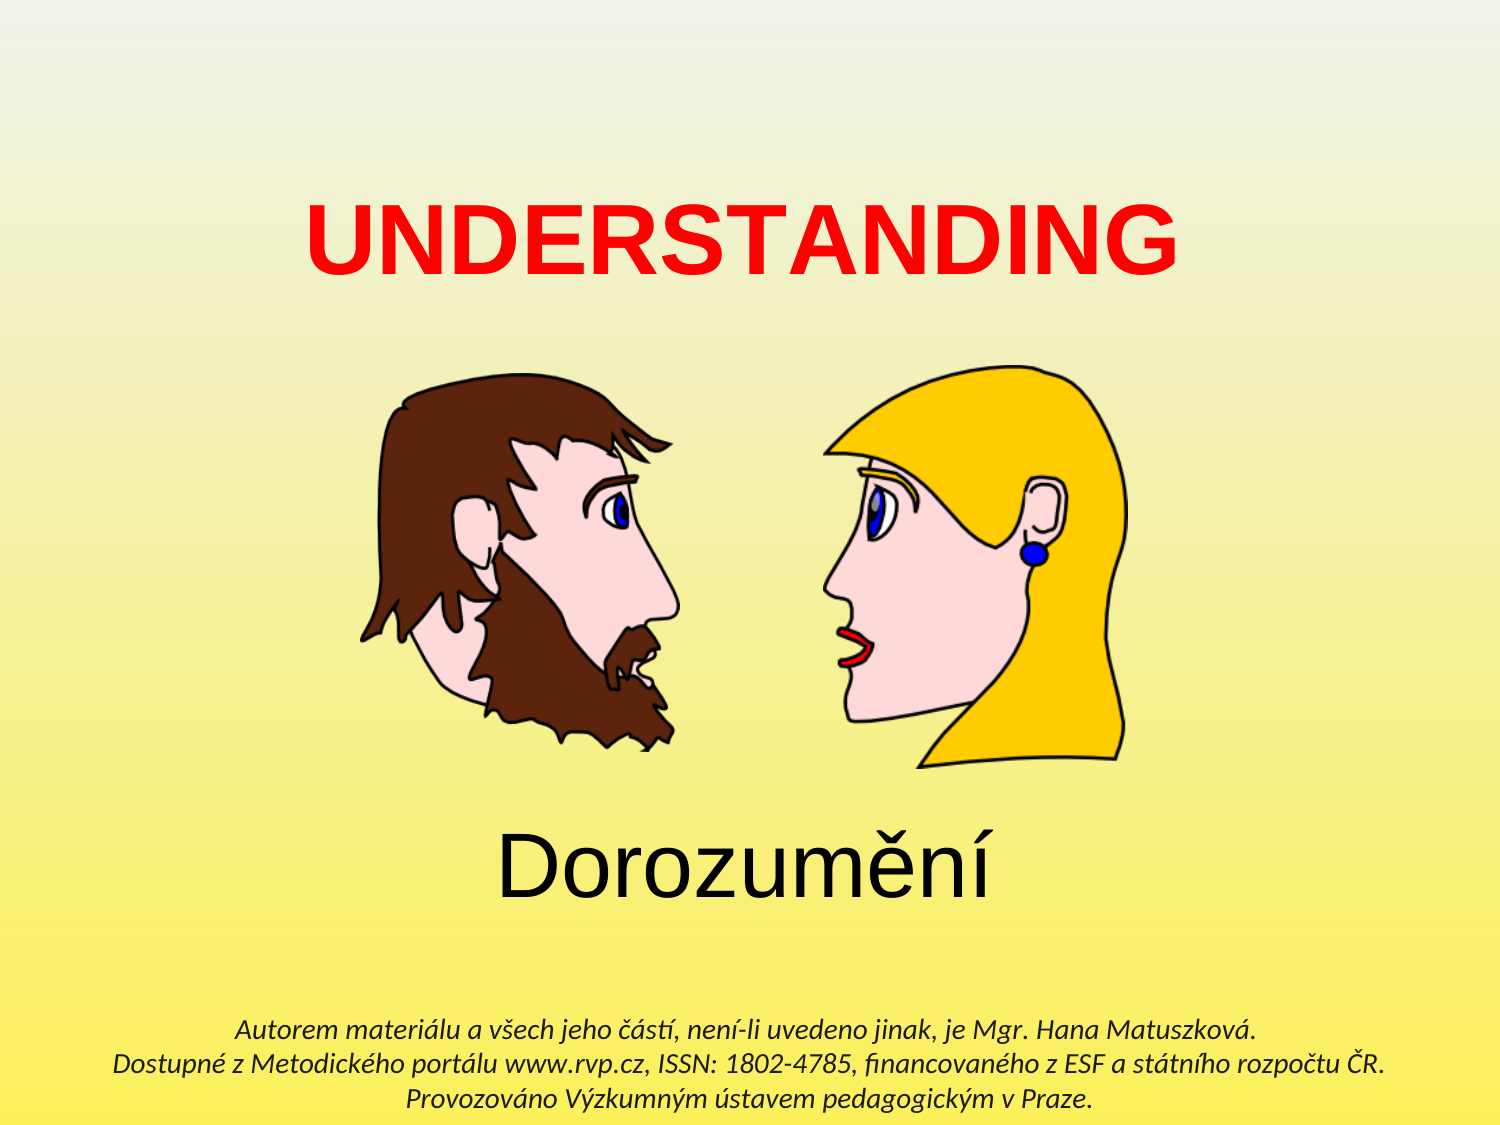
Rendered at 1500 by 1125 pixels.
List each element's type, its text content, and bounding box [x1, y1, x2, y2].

text_box Autorem materiálu a všech jeho částí, není-li uvedeno jinak, je Mgr. Hana Matuszková. Dostupné z Metodického portálu www.rvp.cz, ISSN: 1802-4785, financovaného z ESF a státního rozpočtu ČR. Provozováno Výzkumným ústavem pedagogickým v Praze. [53, 1011, 1447, 1114]
text_box UNDERSTANDING [289, 166, 1198, 302]
text_box Dorozumění [480, 798, 1010, 925]
picture [823, 365, 1128, 769]
picture [360, 373, 680, 752]
